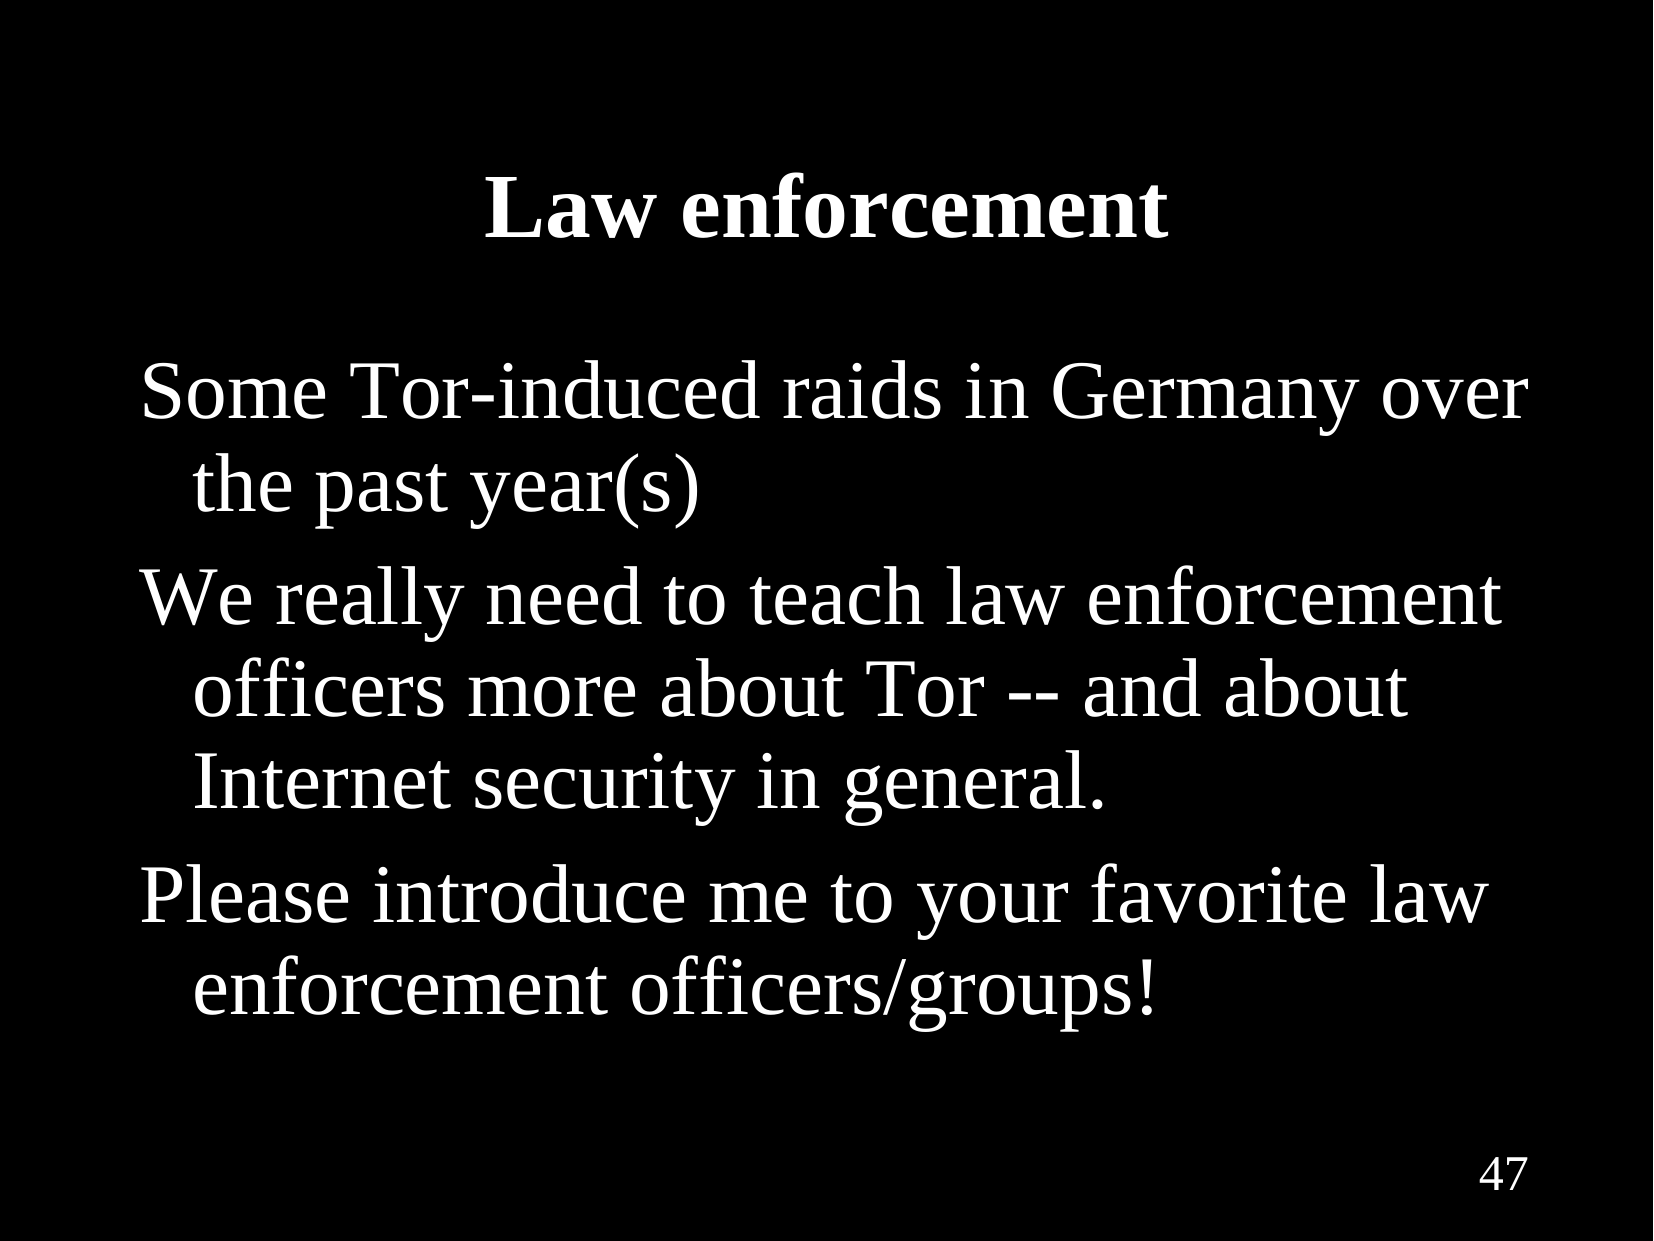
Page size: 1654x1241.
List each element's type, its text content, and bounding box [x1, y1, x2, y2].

list Some Tor-induced raids in Germany over the past year(s) We really need to teach law enforcement officers more about Tor -- and about Internet security in general. Please introduce me to your favorite law enforcement officers/groups! [121, 344, 1534, 1127]
title Law enforcement [121, 102, 1534, 311]
